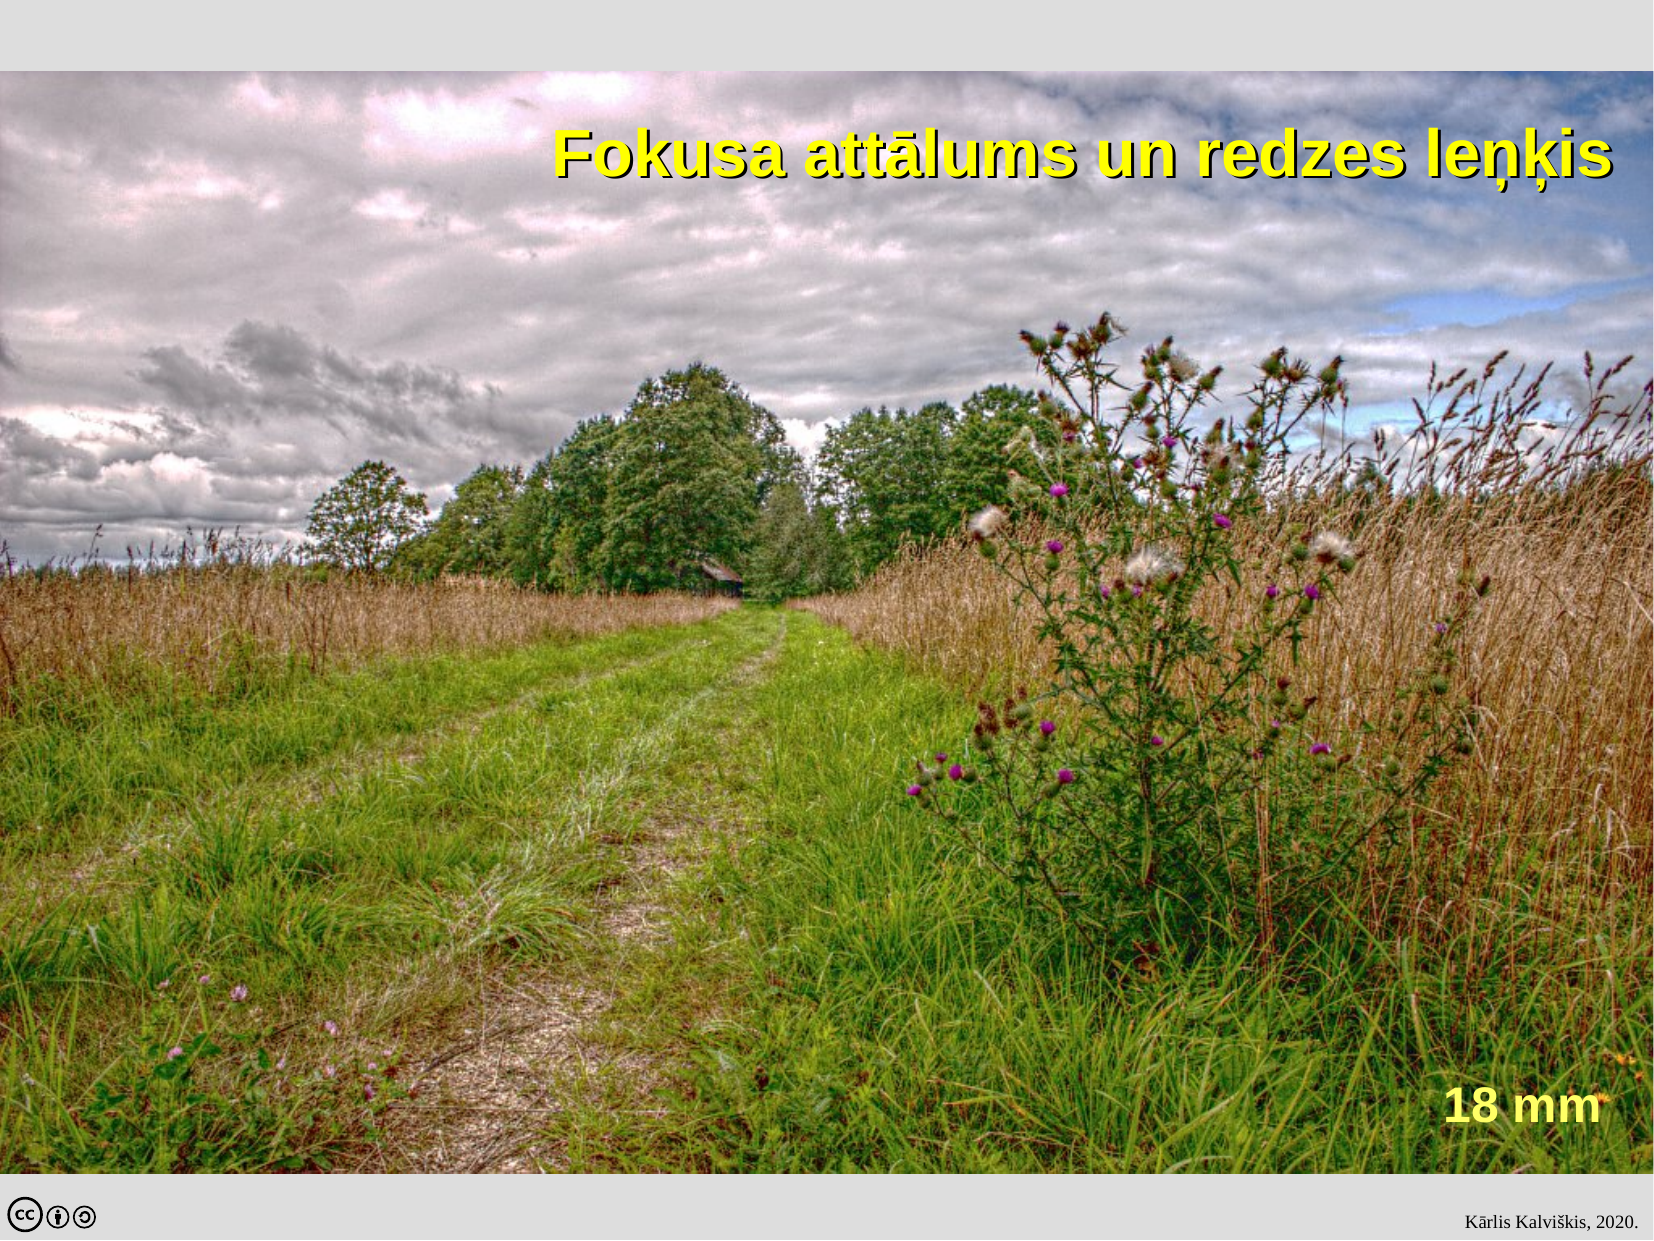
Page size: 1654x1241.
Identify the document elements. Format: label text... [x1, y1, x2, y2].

picture [0, 71, 1654, 1174]
title Fokusa attālums un redzes leņķis [42, 49, 1615, 257]
text_box 18 mm [1428, 1069, 1617, 1141]
